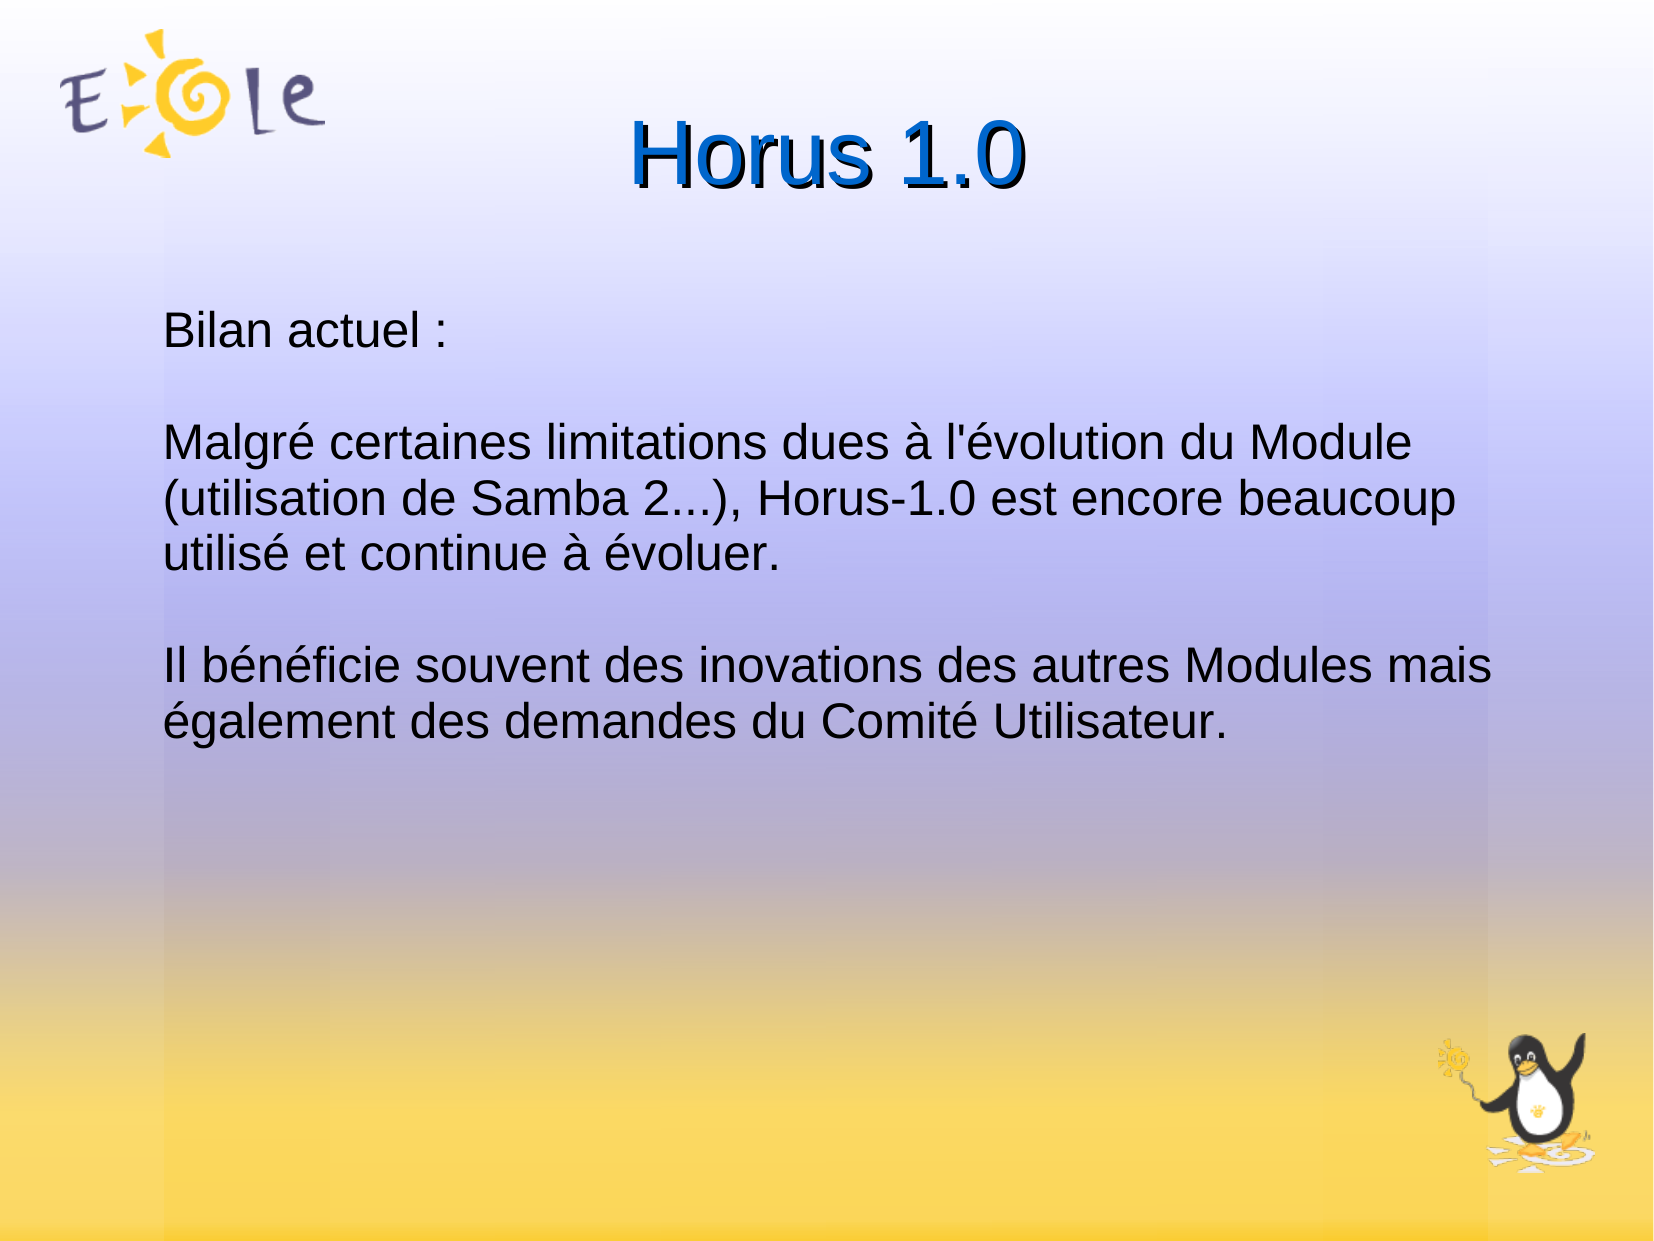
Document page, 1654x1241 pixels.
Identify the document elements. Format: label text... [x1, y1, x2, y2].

text_box Bilan actuel : Malgré certaines limitations dues à l'évolution du Module (utilisation de Samba 2...), Horus-1.0 est encore beaucoup utilisé et continue à évoluer. Il bénéficie souvent des inovations des autres Modules mais également des demandes du Comité Utilisateur. [147, 295, 1536, 975]
title Horus 1.0 [82, 49, 1571, 257]
picture [0, 0, 1654, 1241]
